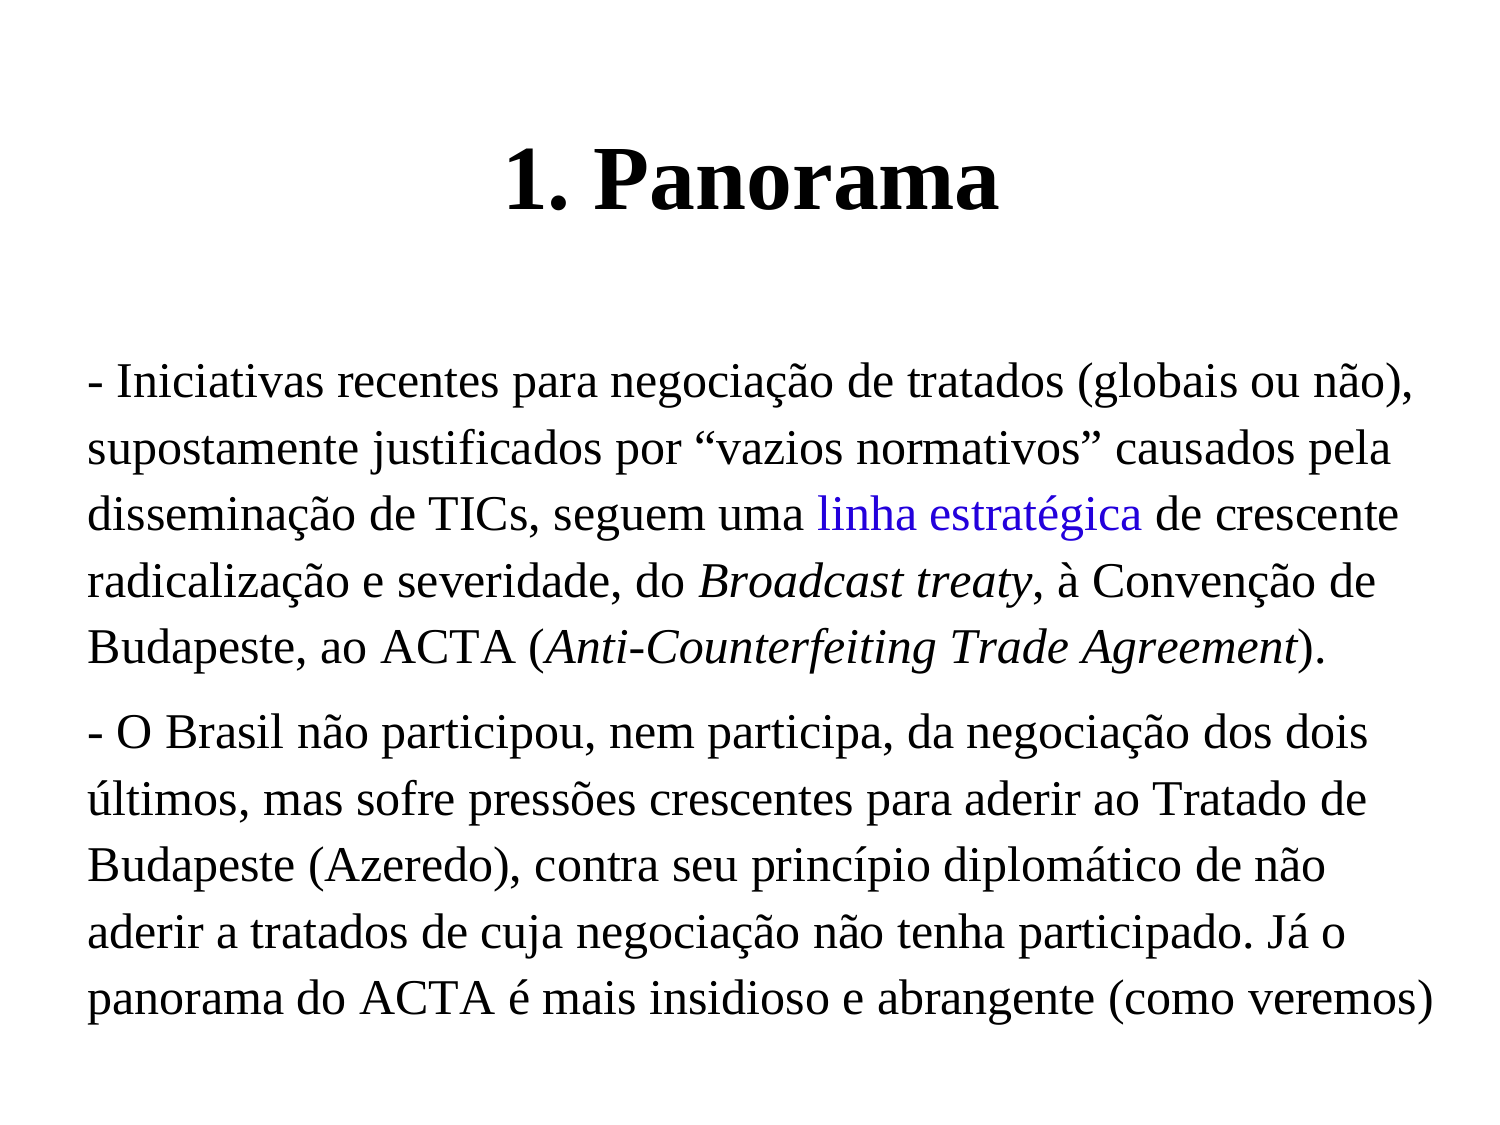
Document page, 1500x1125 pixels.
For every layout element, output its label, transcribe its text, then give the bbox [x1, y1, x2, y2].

title 1. Panorama [87, 52, 1416, 307]
text_box - Iniciativas recentes para negociação de tratados (globais ou não), supostamente justificados por “vazios normativos” causados pela disseminação de TICs, seguem uma linha estratégica de crescente radicalização e severidade, do Broadcast treaty, à Convenção de Budapeste, ao ACTA (Anti-Counterfeiting Trade Agreement). - O Brasil não participou, nem participa, da negociação dos dois últimos, mas sofre pressões crescentes para aderir ao Tratado de Budapeste (Azeredo), contra seu princípio diplomático de não aderir a tratados de cuja negociação não tenha participado. Já o panorama do ACTA é mais insidioso e abrangente (como veremos) [72, 334, 1453, 1034]
